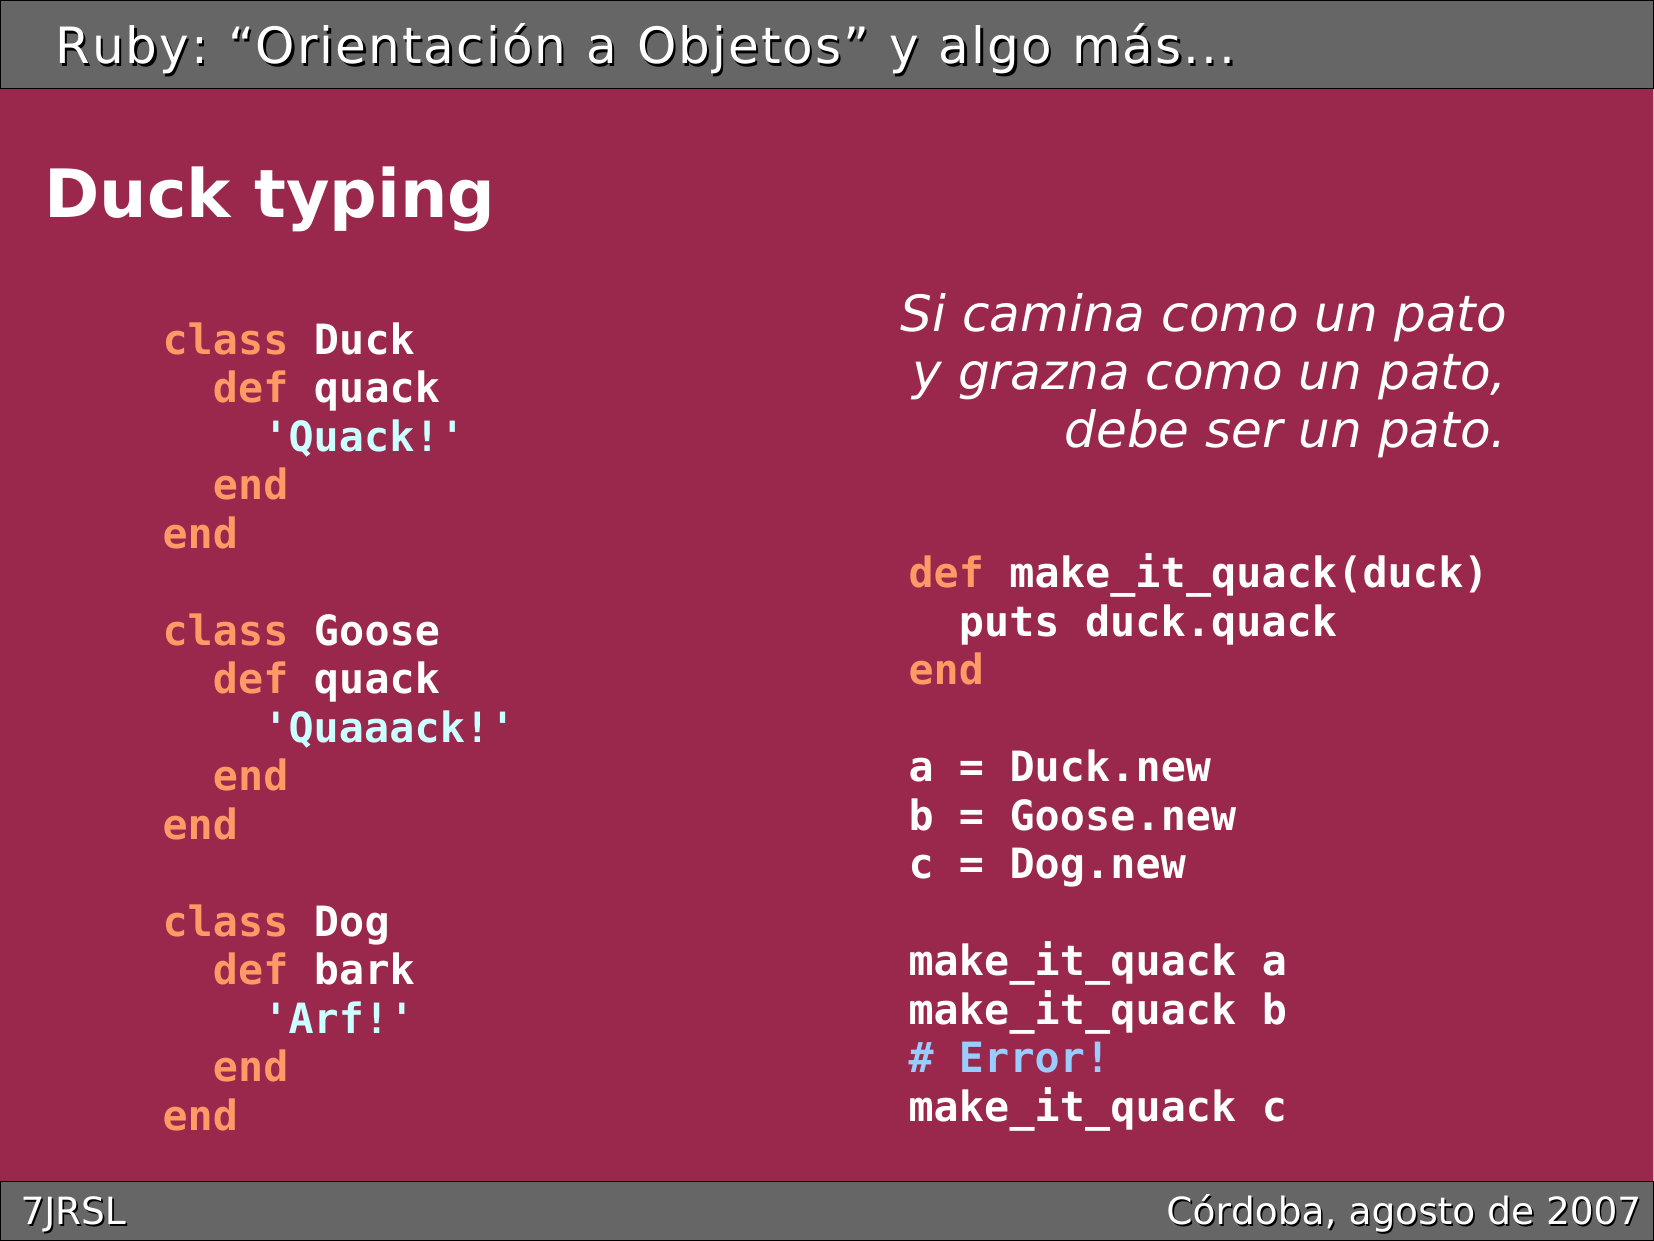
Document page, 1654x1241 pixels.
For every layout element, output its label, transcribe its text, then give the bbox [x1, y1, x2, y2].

text_box Duck typing [29, 147, 1625, 241]
text_box Córdoba, agosto de 2007 [1151, 1182, 1654, 1241]
text_box Ruby: “Orientación a Objetos” y algo más... [40, 9, 1565, 89]
text_box [0, 1181, 1654, 1241]
text_box class Duck def quack 'Quack!' end end class Goose def quack 'Quaaack!' end end class Dog def bark 'Arf!' end end [147, 308, 531, 1148]
text_box [0, 0, 1654, 89]
text_box Si camina como un pato y grazna como un pato, debe ser un pato. [885, 277, 1565, 514]
text_box def make_it_quack(duck) puts duck.quack end a = Duck.new b = Goose.new c = Dog.new make_it_quack a make_it_quack b # Error! make_it_quack c [893, 541, 1505, 1139]
text_box 7JRSL [5, 1182, 178, 1241]
